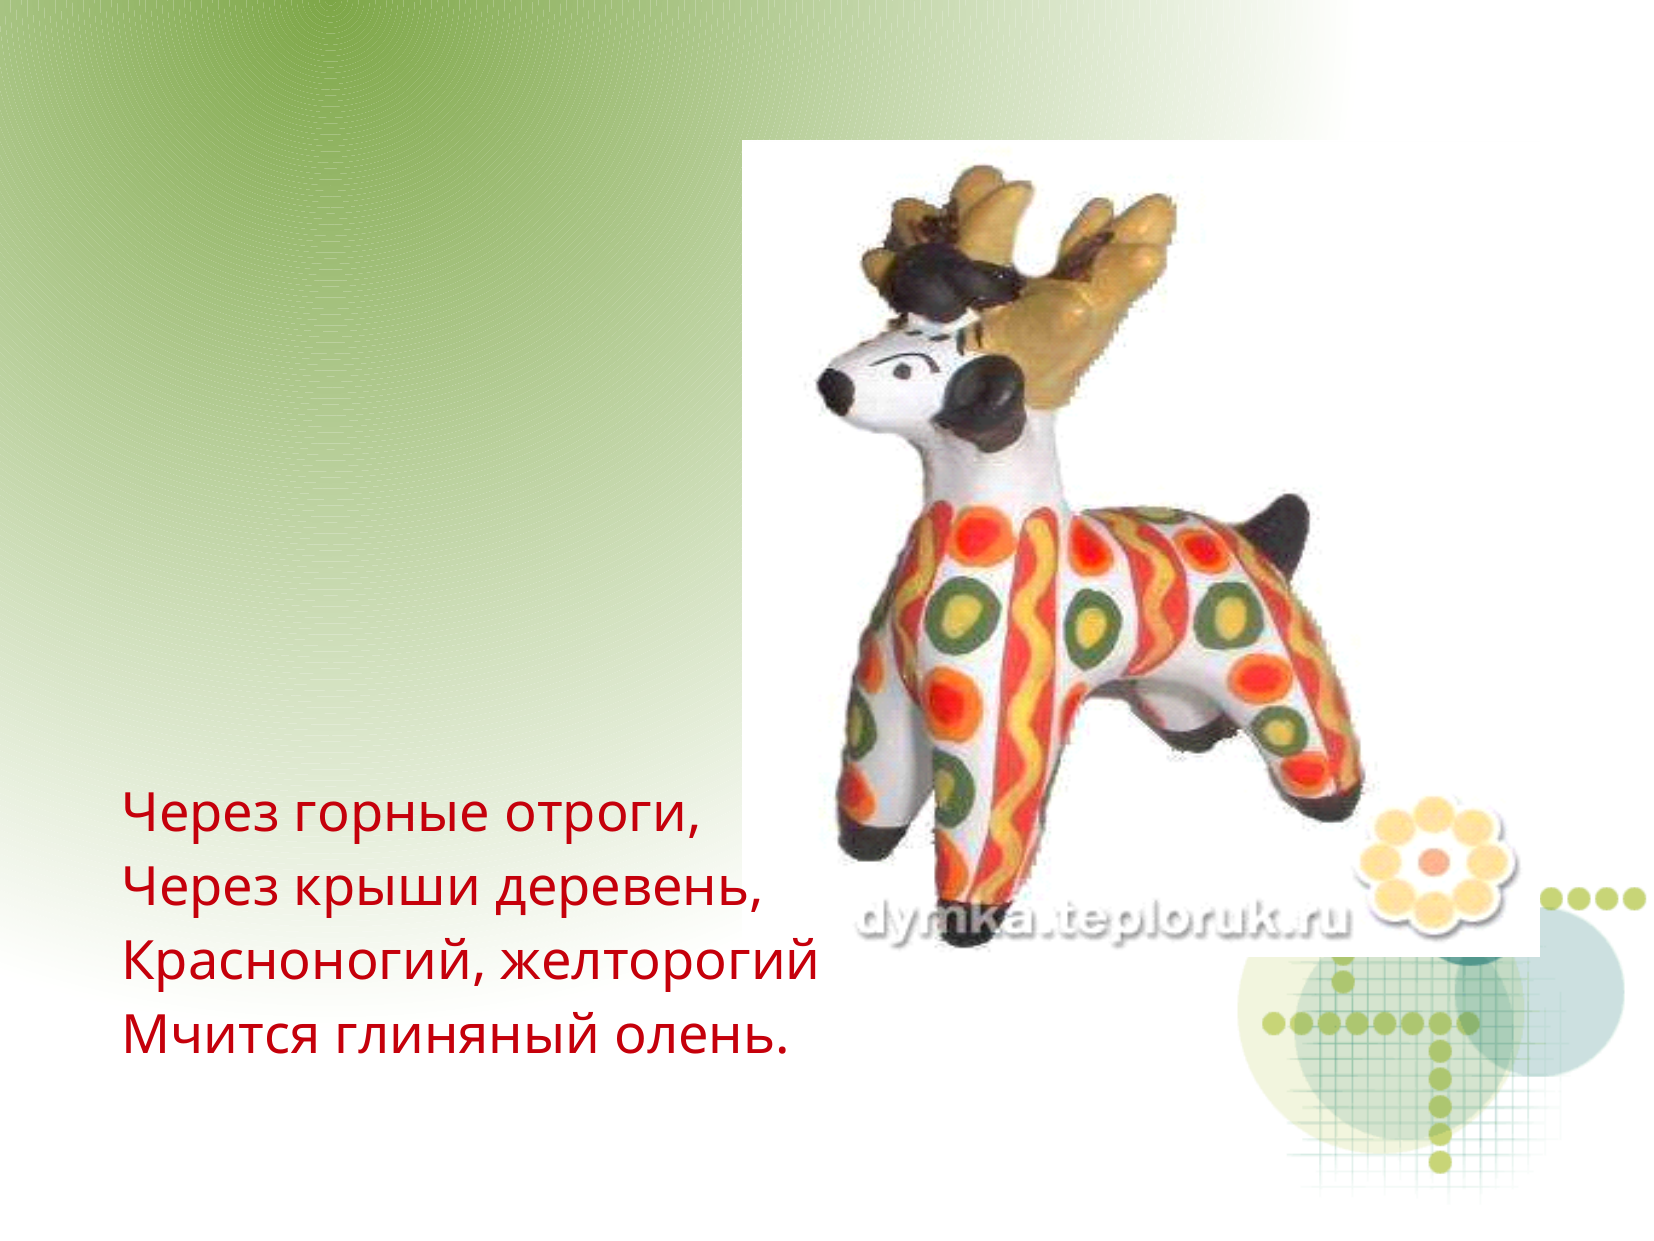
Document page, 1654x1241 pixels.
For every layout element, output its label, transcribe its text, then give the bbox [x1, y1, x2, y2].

picture [1224, 140, 1654, 1211]
subtitle Через горные отроги, Через крыши деревень, Красноногий, желторогий Мчится глиняный олень. [121, 72, 1534, 1157]
